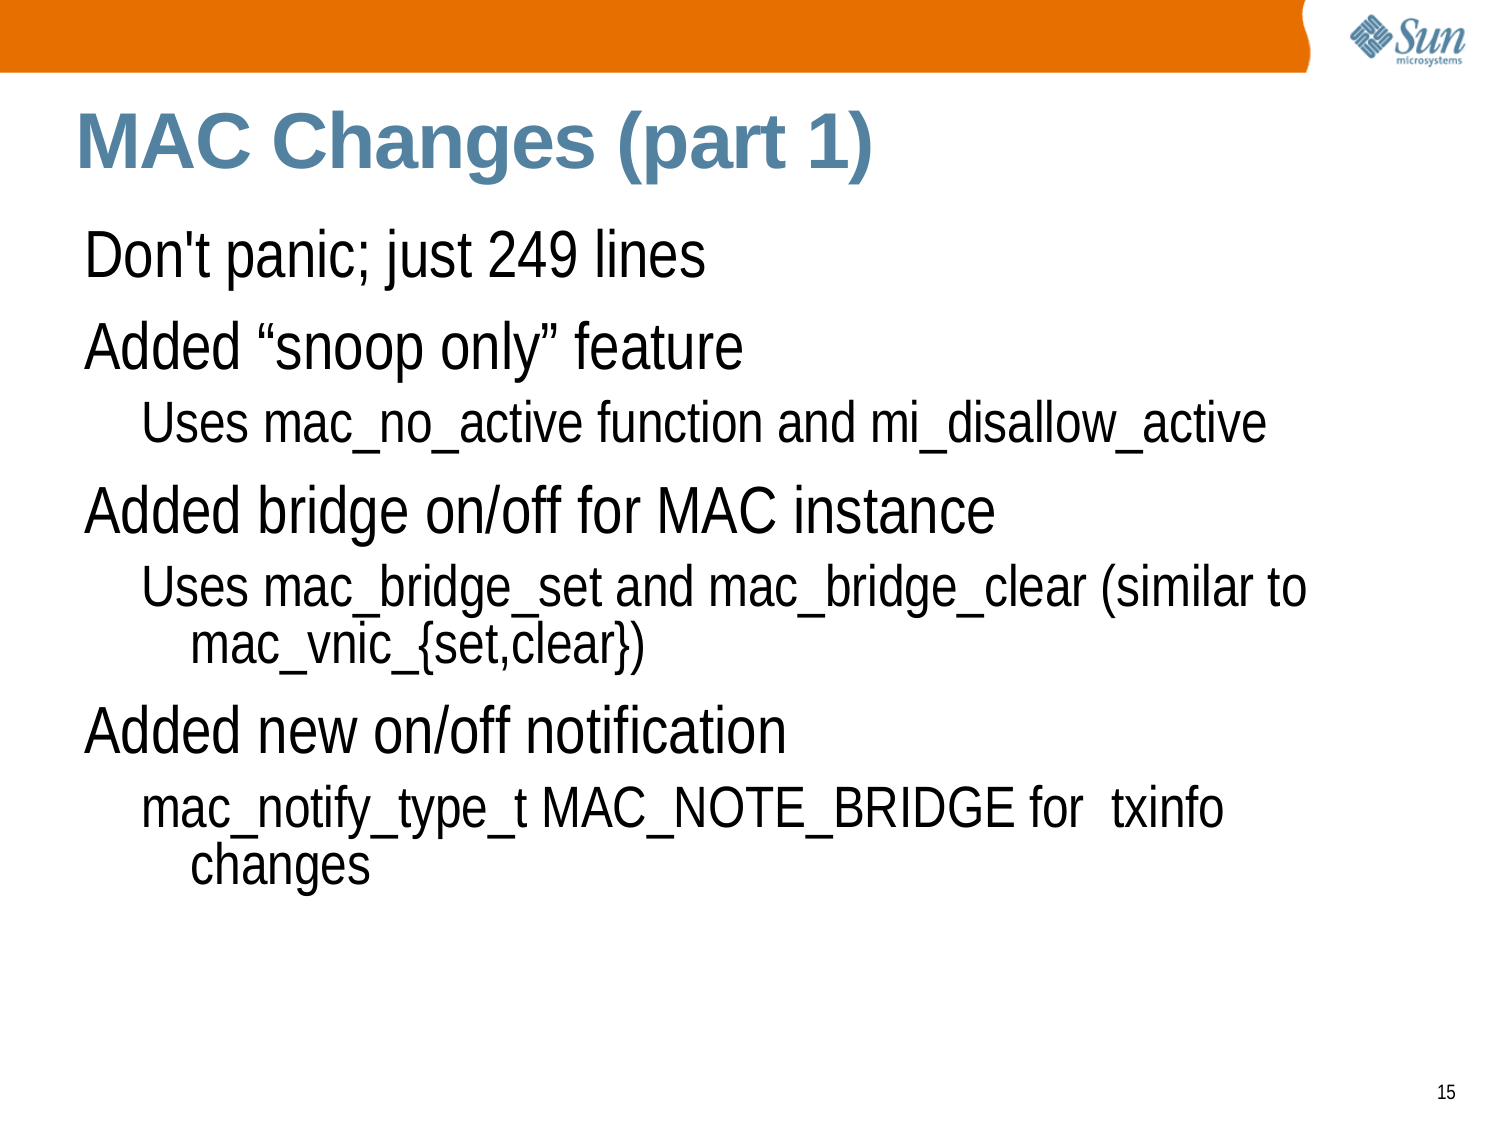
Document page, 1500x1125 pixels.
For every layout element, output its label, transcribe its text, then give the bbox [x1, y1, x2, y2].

list Don't panic; just 249 lines Added “snoop only” feature Uses mac_no_active function and mi_disallow_active Added bridge on/off for MAC instance Uses mac_bridge_set and mac_bridge_clear (similar to mac_vnic_{set,clear}) Added new on/off notification mac_notify_type_t MAC_NOTE_BRIDGE for txinfo changes [64, 224, 1402, 1017]
picture [0, 0, 1500, 75]
title MAC Changes (part 1) [75, 105, 1438, 210]
